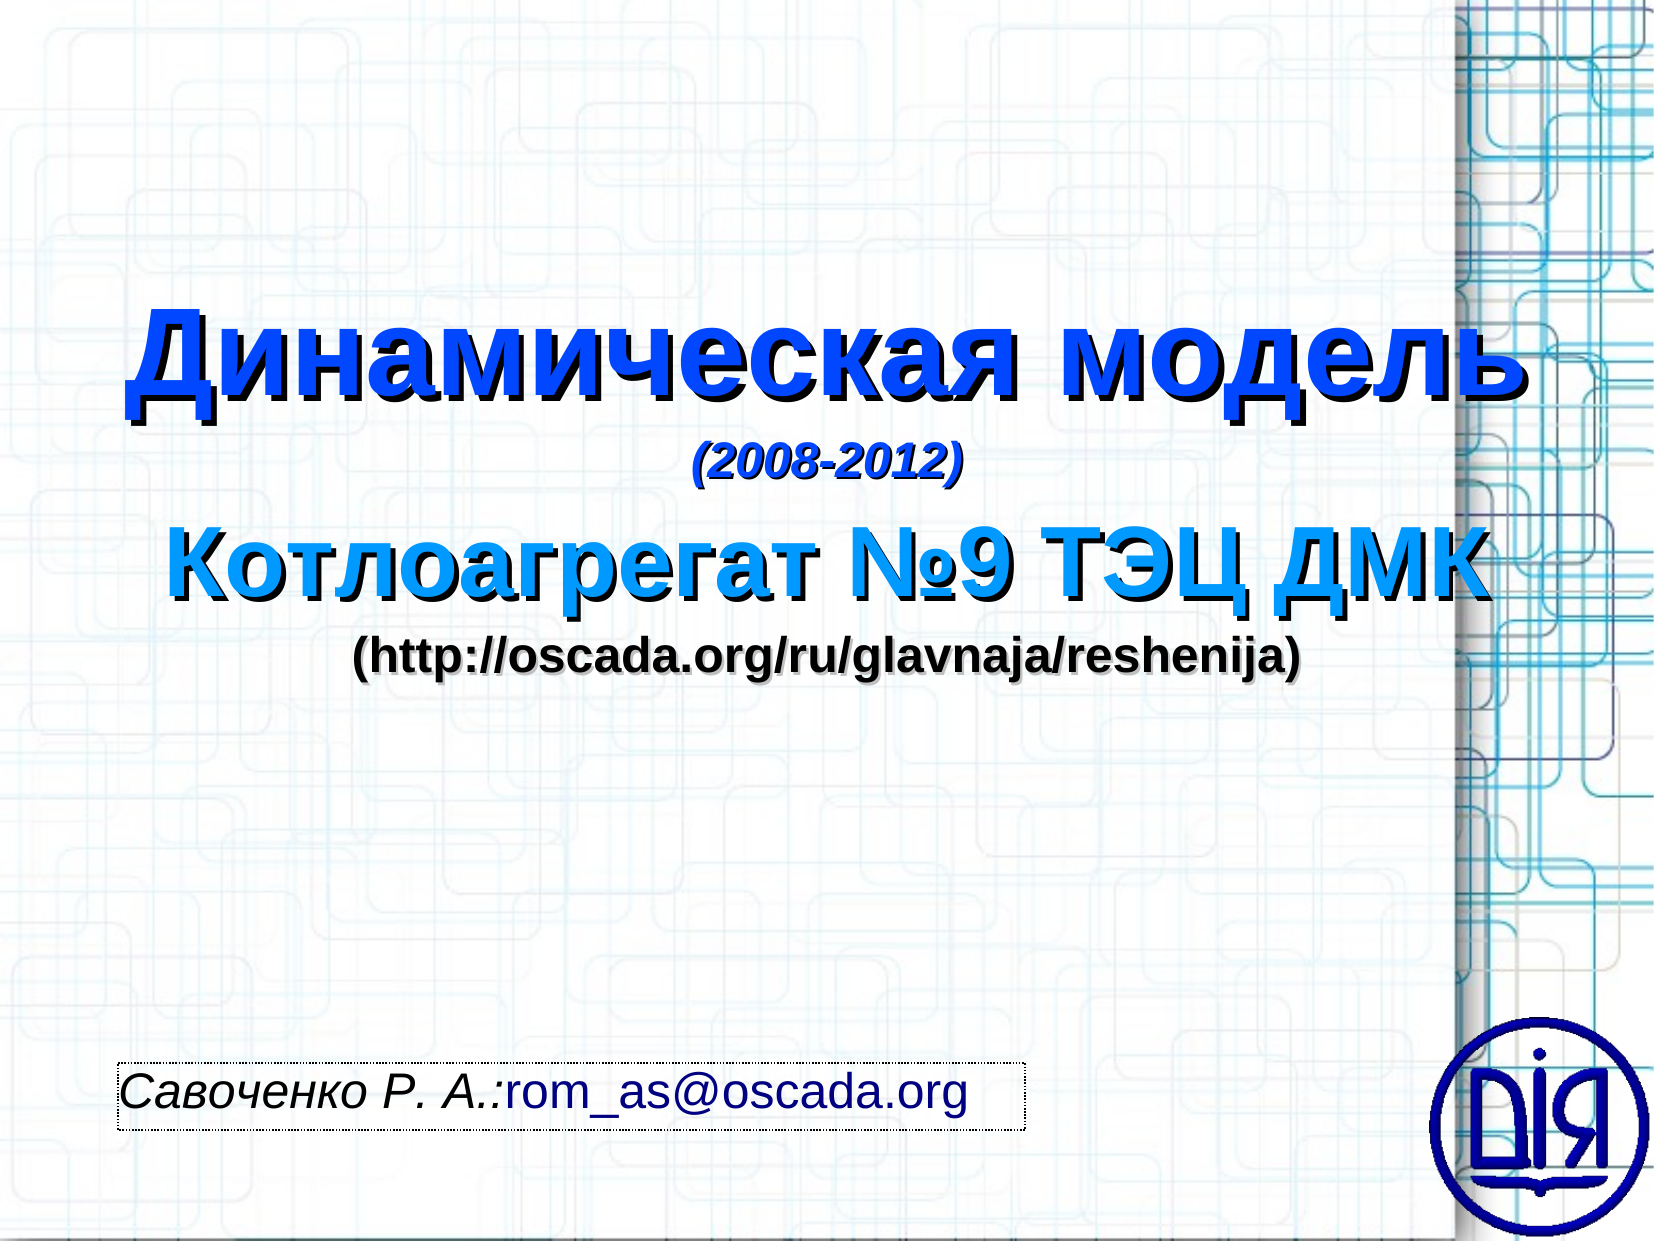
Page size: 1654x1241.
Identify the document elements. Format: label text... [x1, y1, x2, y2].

text_box Савоченко Р. А.:rom_as@oscada.org [118, 1062, 1025, 1131]
title Динамическая модель (2008-2012) Котлоагрегат №9 ТЭЦ ДМК (http://oscada.org/ru/glavnaja/reshenija) [43, 170, 1611, 772]
picture [0, 0, 1654, 1241]
